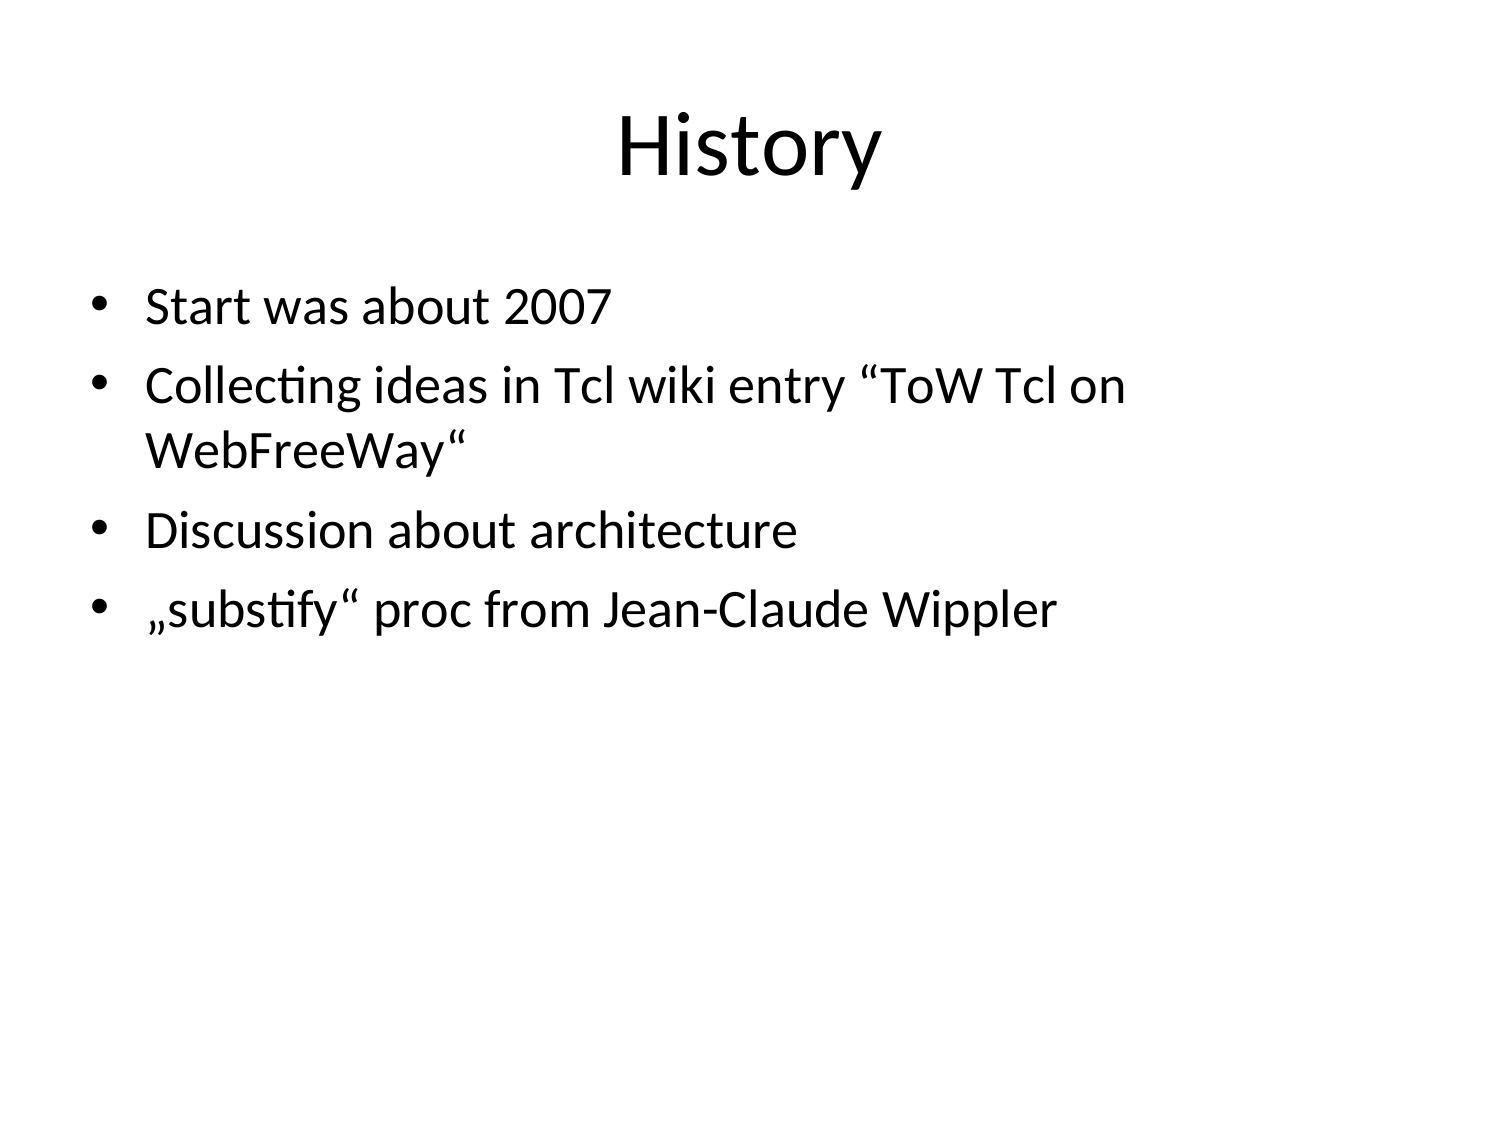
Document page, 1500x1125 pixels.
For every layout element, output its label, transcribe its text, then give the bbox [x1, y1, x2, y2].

text_box History [75, 45, 1426, 233]
text_box Start was about 2007 Collecting ideas in Tcl wiki entry “ToW Tcl on WebFreeWay“ Discussion about architecture „substify“ proc from Jean-Claude Wippler [75, 262, 1426, 1005]
